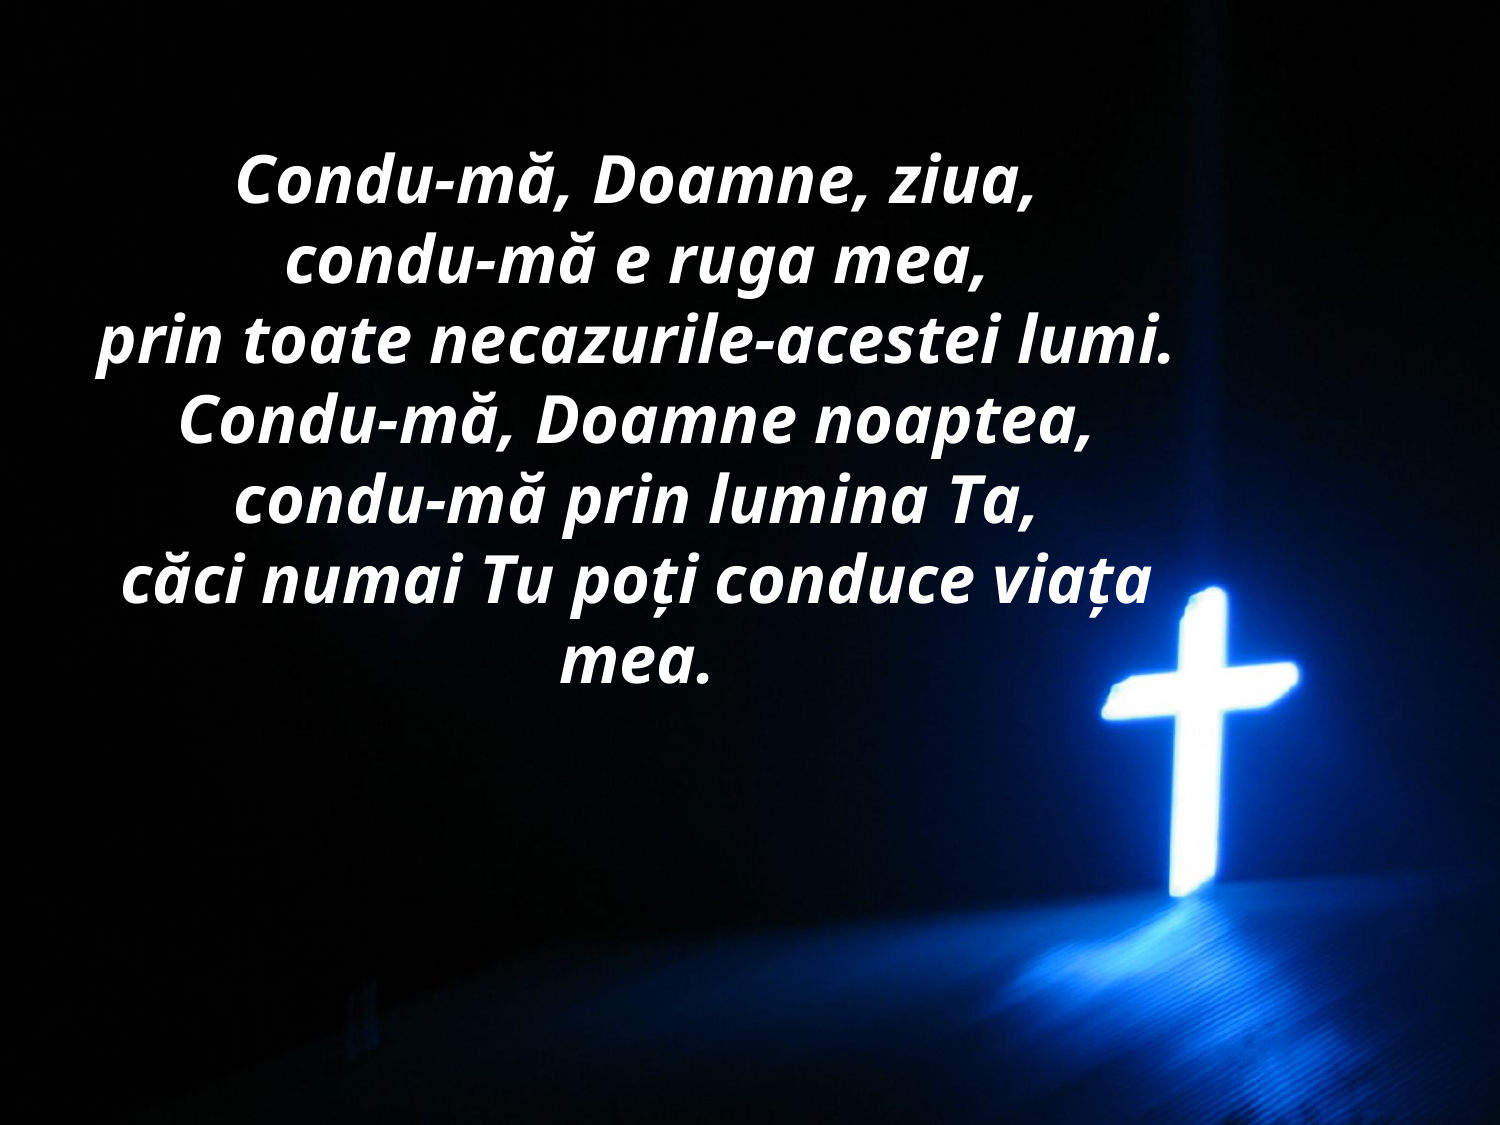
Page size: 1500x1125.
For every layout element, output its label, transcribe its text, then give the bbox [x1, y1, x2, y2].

picture [669, 660, 682, 676]
text_box Condu-mă, Doamne, ziua, condu-mă e ruga mea, prin toate necazurile-acestei lumi. Condu-mă, Doamne noaptea, condu-mă prin lumina Ta, căci numai Tu poţi conduce viaţa mea. [0, 49, 1201, 660]
picture [0, 0, 1500, 1125]
